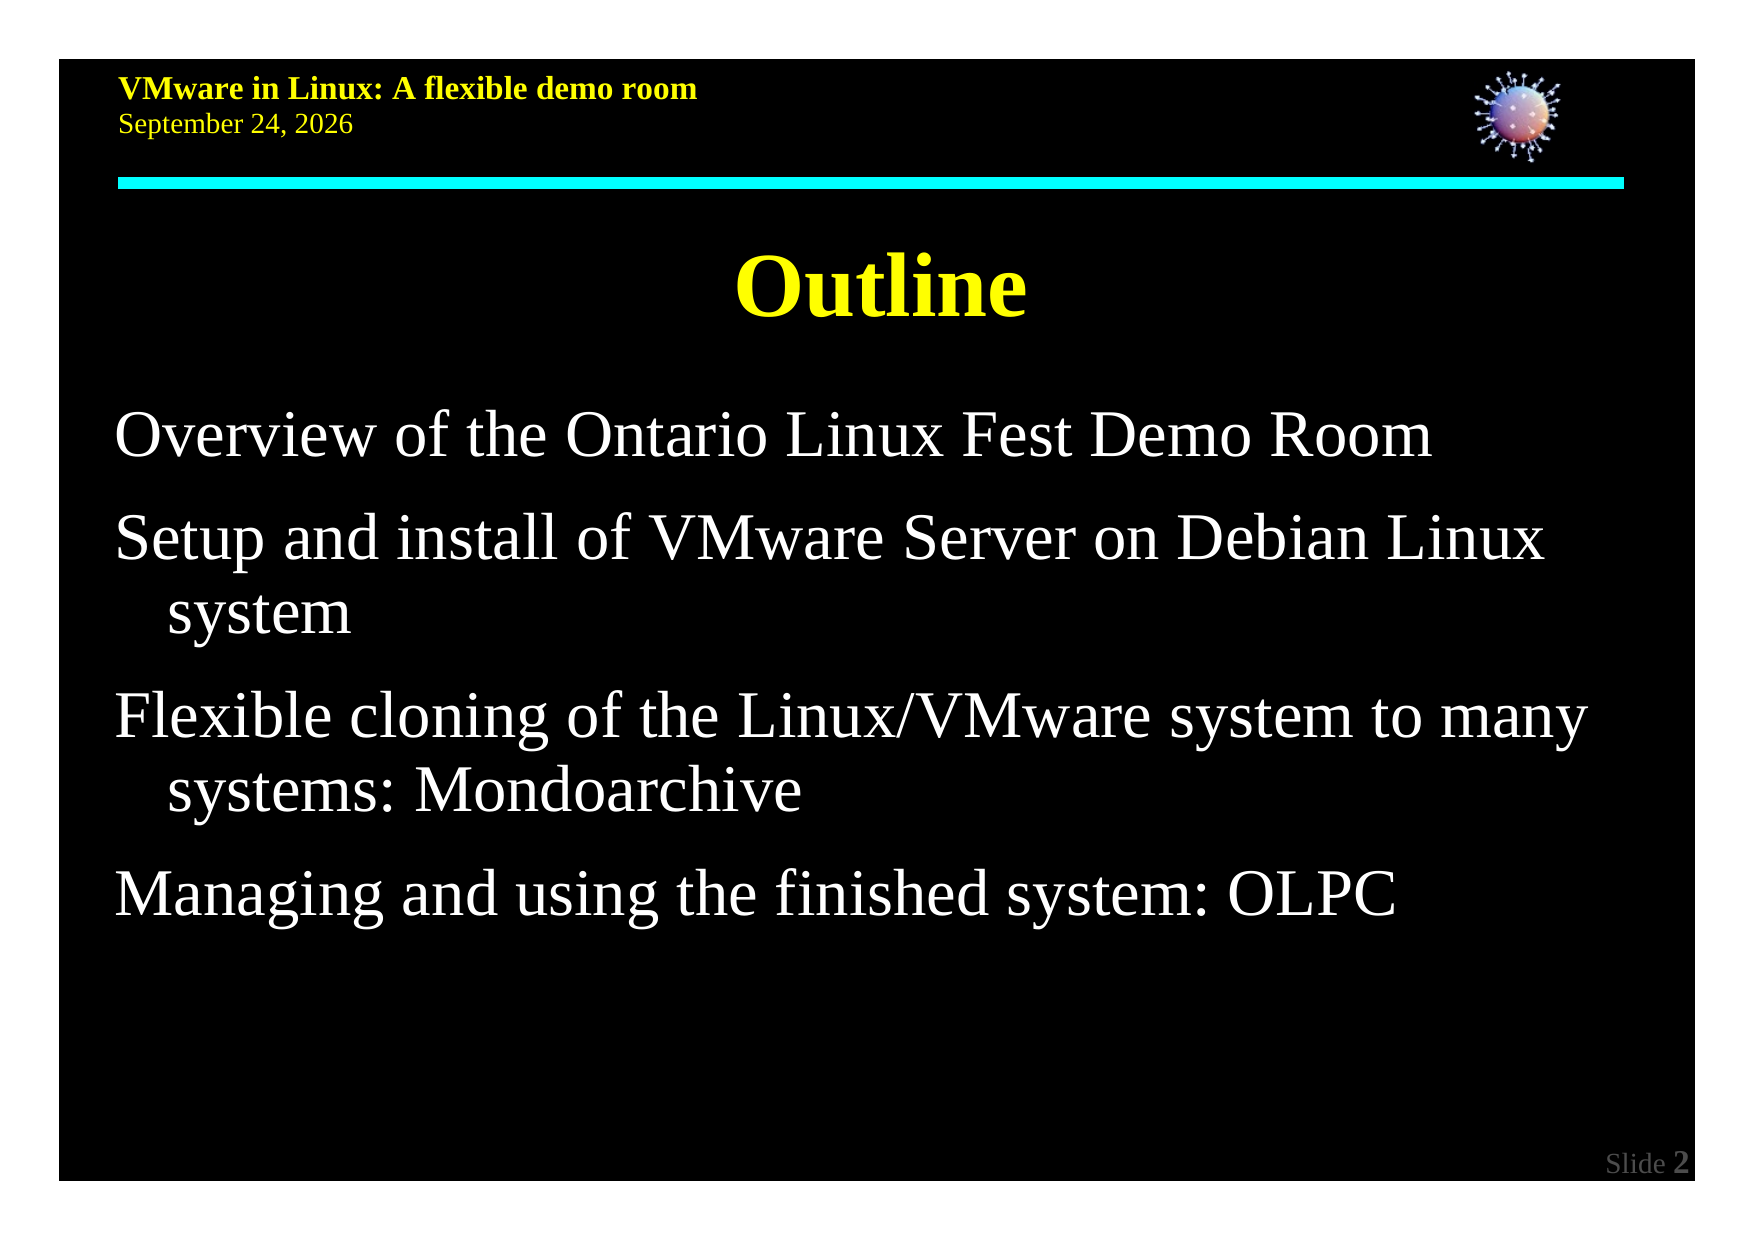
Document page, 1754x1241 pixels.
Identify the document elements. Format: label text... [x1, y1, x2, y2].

list Overview of the Ontario Linux Fest Demo Room Setup and install of VMware Server on Debian Linux system Flexible cloning of the Linux/VMware system to many systems: Mondoarchive Managing and using the finished system: OLPC [96, 396, 1603, 1147]
title Outline [128, 211, 1635, 360]
picture [1464, 63, 1569, 174]
